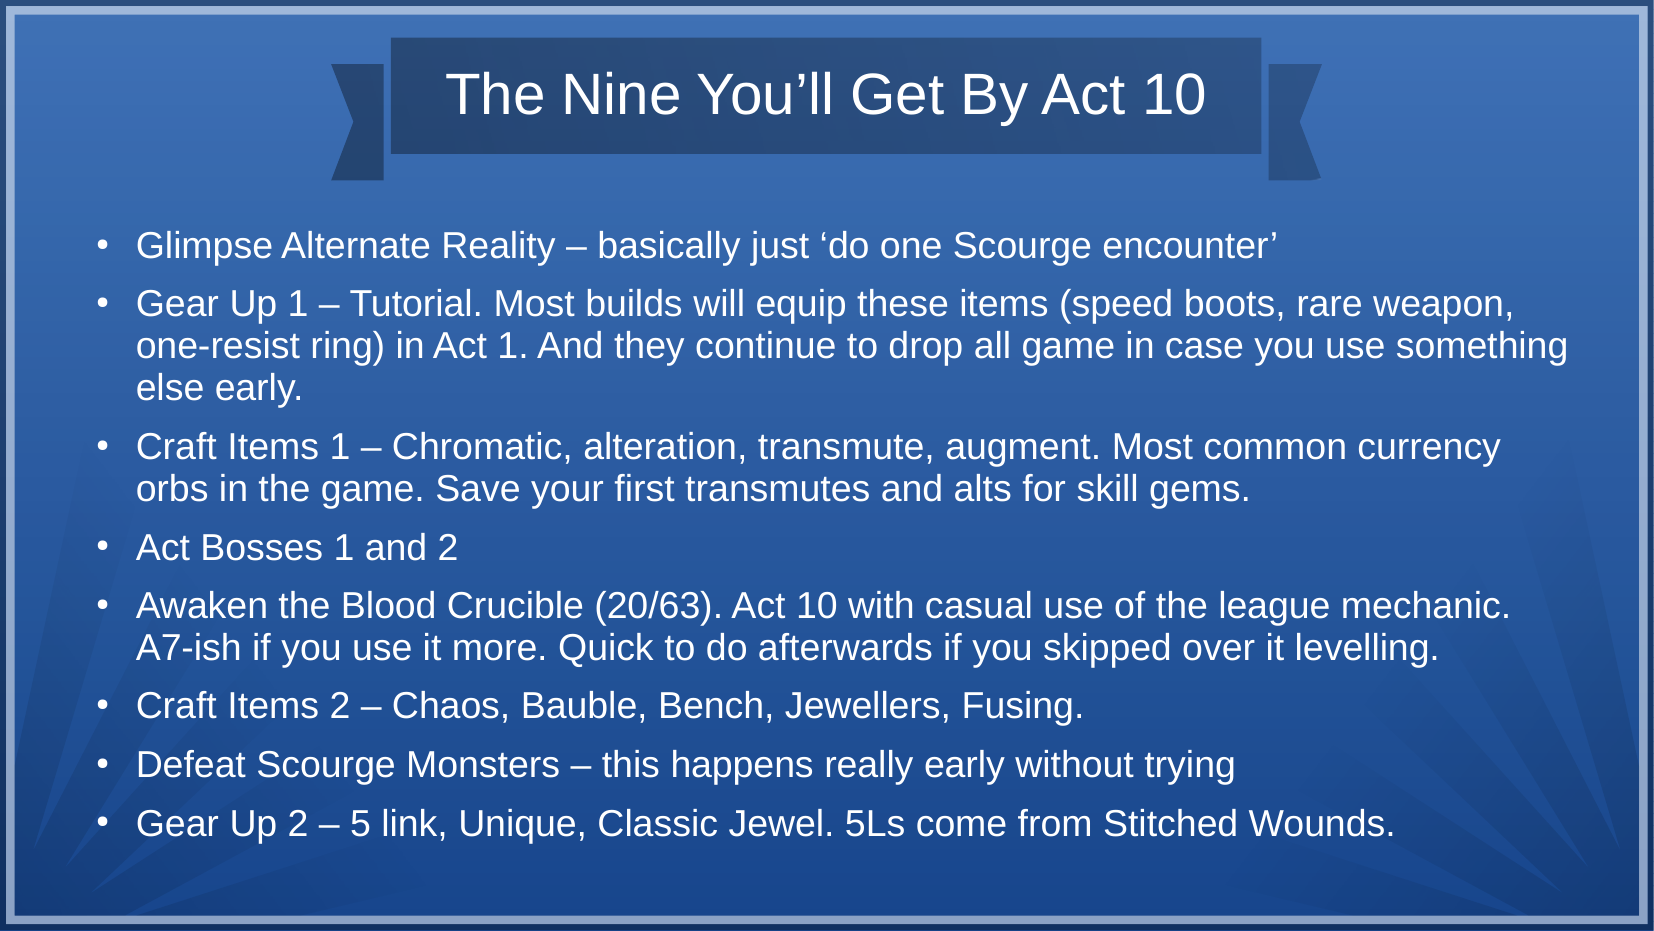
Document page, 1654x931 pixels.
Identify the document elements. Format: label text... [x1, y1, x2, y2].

list Glimpse Alternate Reality – basically just ‘do one Scourge encounter’ Gear Up 1 – Tutorial. Most builds will equip these items (speed boots, rare weapon, one-resist ring) in Act 1. And they continue to drop all game in case you use something else early. Craft Items 1 – Chromatic, alteration, transmute, augment. Most common currency orbs in the game. Save your first transmutes and alts for skill gems. Act Bosses 1 and 2 Awaken the Blood Crucible (20/63). Act 10 with casual use of the league mechanic. A7-ish if you use it more. Quick to do afterwards if you skipped over it levelling. Craft Items 2 – Chaos, Bauble, Bench, Jewellers, Fusing. Defeat Scourge Monsters – this happens really early without trying Gear Up 2 – 5 link, Unique, Classic Jewel. 5Ls come from Stitched Wounds. [82, 224, 1571, 848]
title The Nine You’ll Get By Act 10 [354, 17, 1300, 172]
